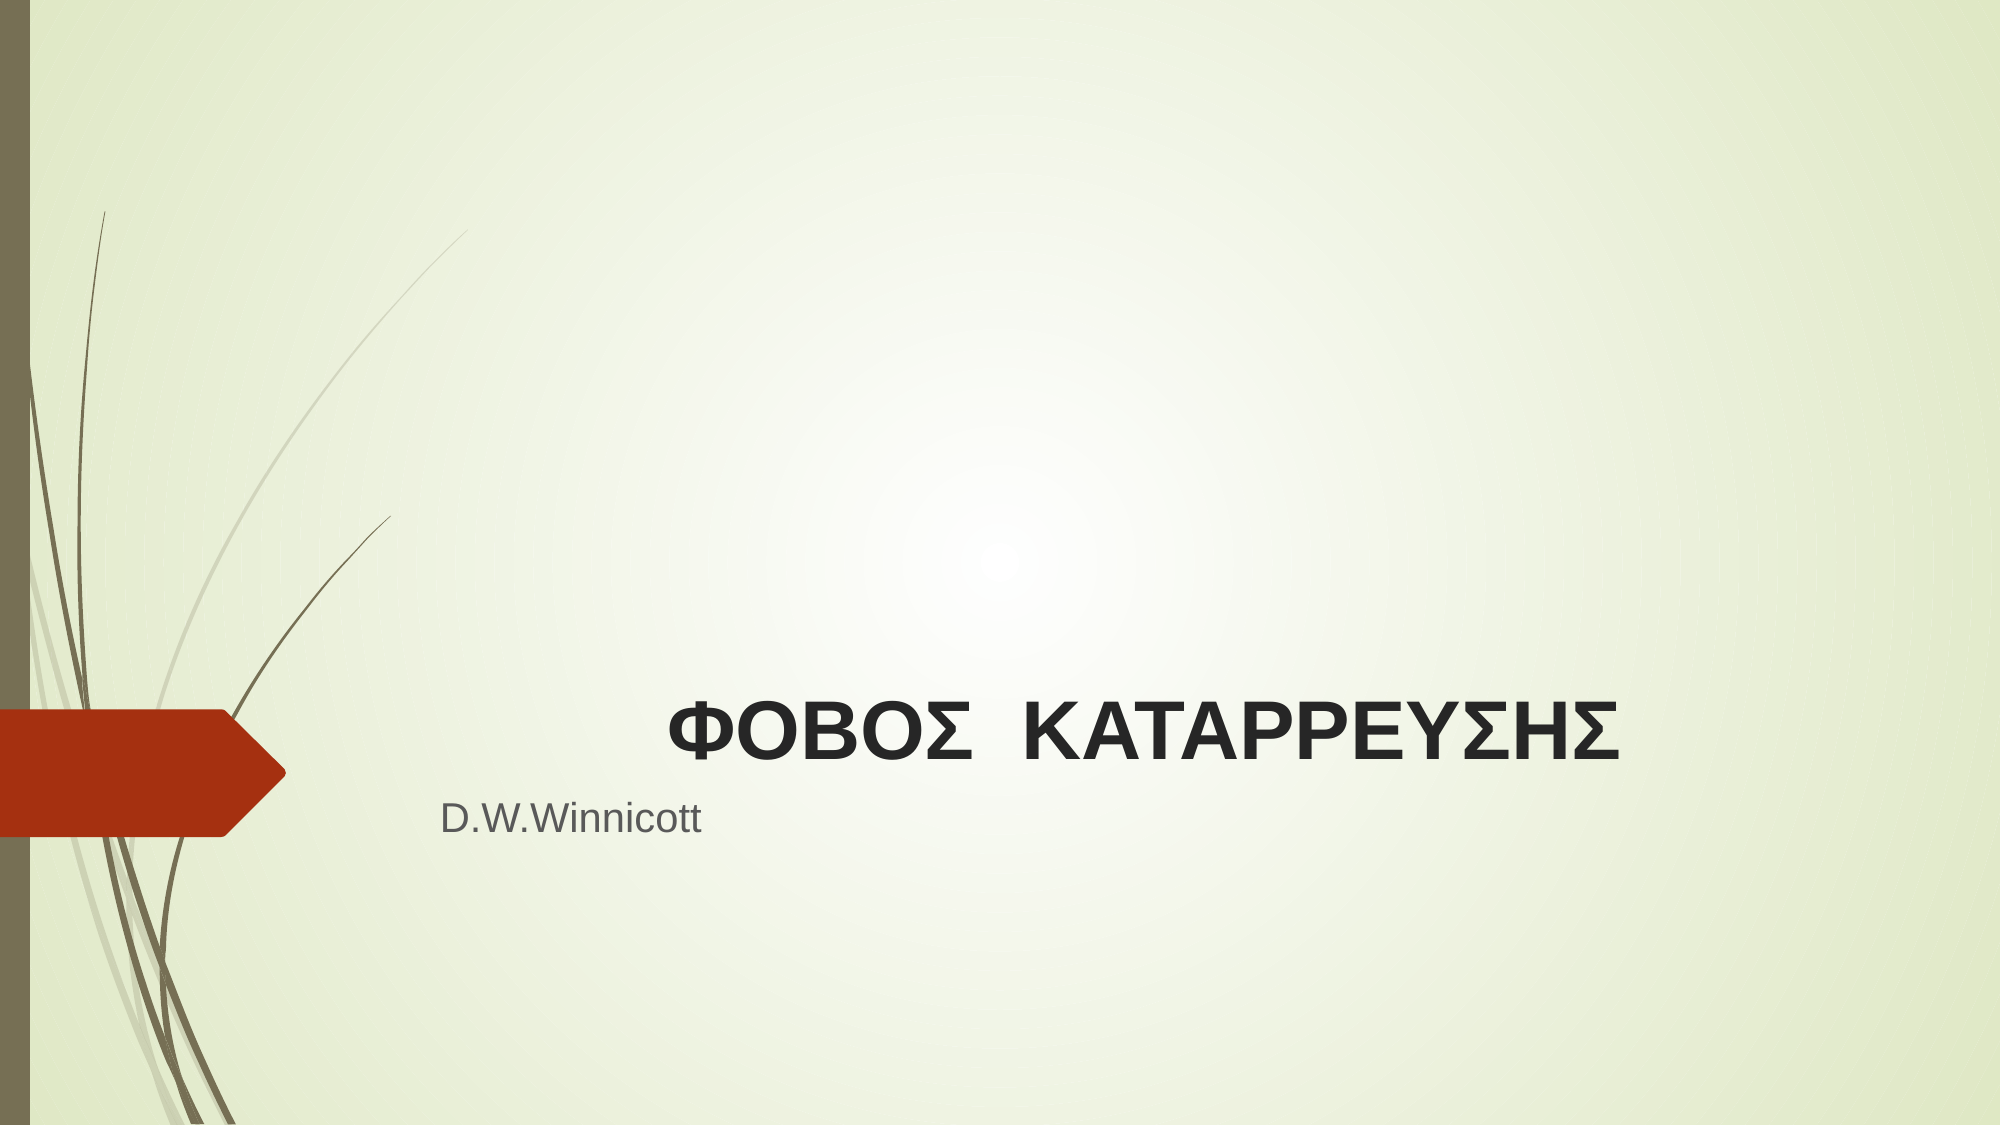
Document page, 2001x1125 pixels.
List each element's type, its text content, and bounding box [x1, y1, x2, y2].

subtitle D.W.Winnicott [424, 783, 1888, 969]
title ΦΟΒΟΣ ΚΑΤΑΡΡΕΥΣΗΣ [424, 156, 1888, 783]
